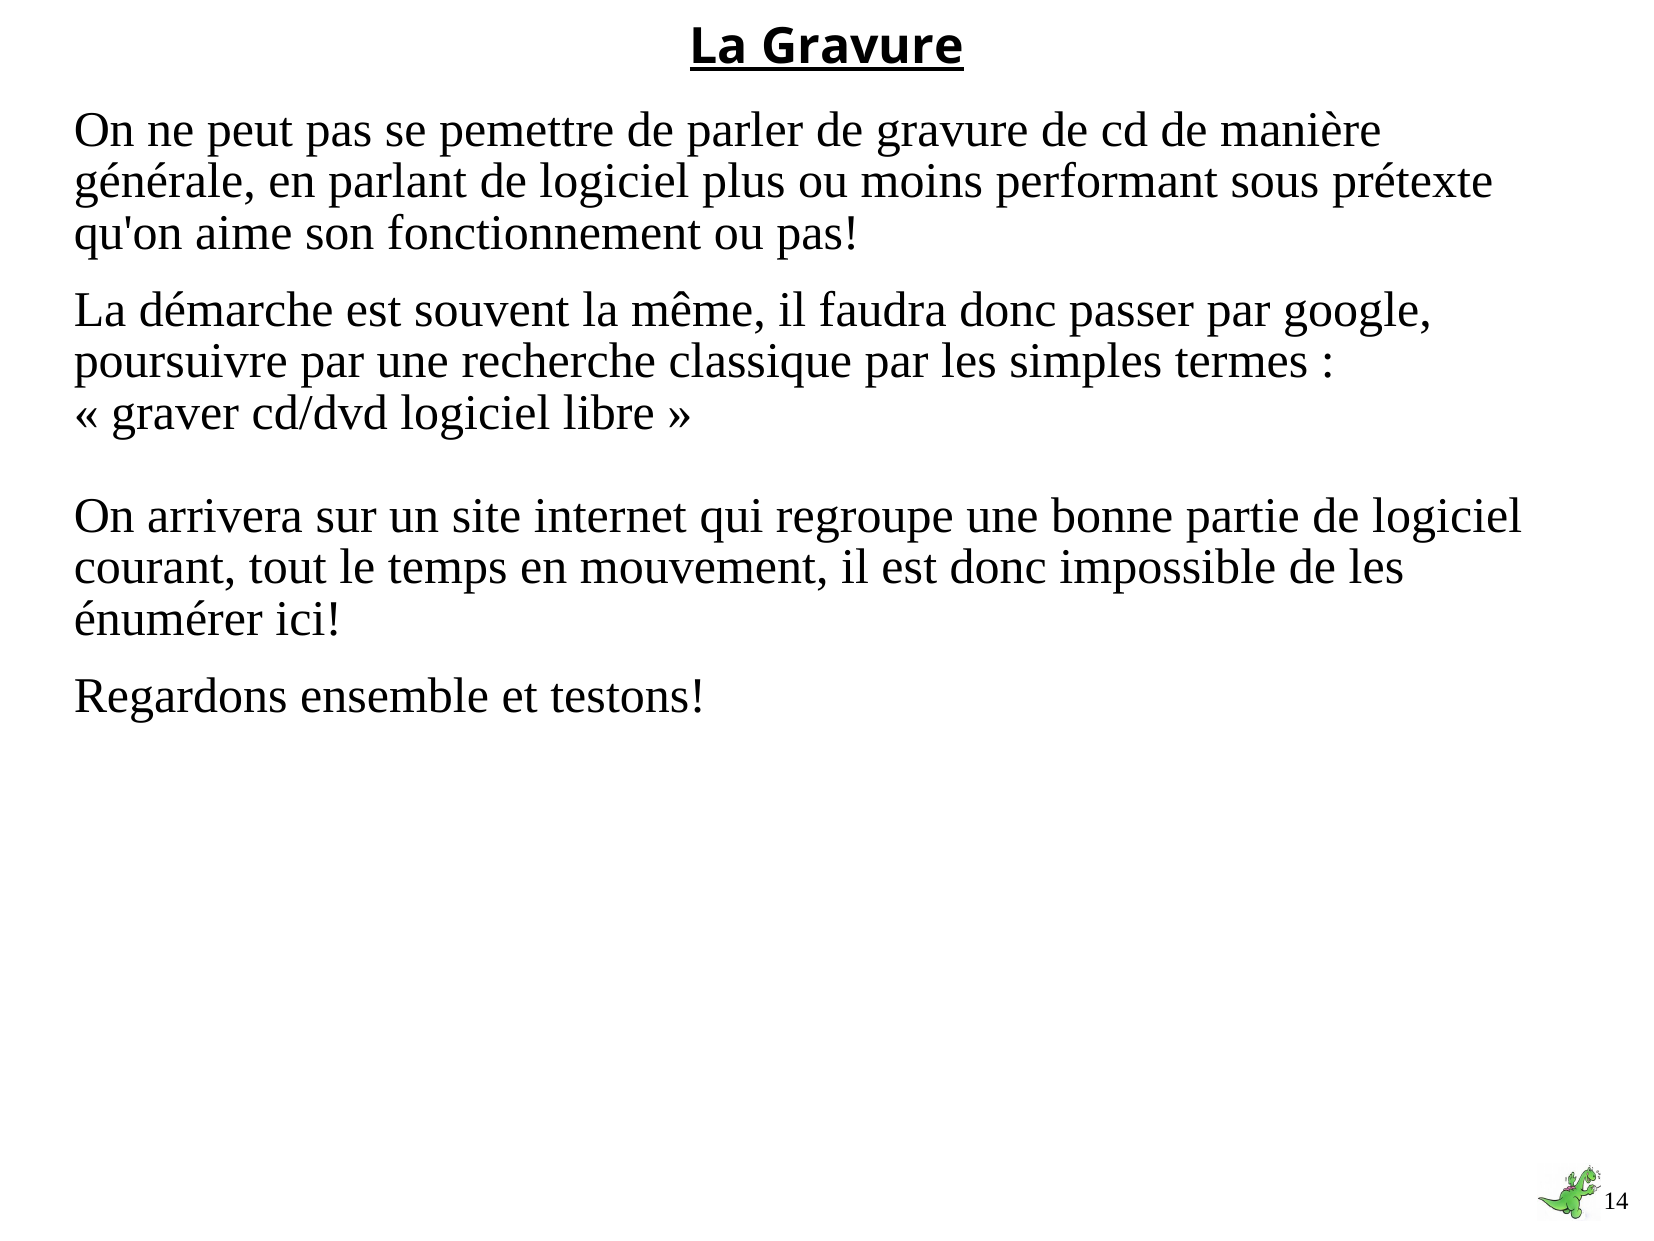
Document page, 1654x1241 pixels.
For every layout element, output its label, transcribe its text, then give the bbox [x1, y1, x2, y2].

text_box 14 [1603, 1187, 1632, 1216]
picture [1537, 1163, 1601, 1221]
text_box La Gravure [59, 29, 1595, 114]
text_box On ne peut pas se pemettre de parler de gravure de cd de manière générale, en parlant de logiciel plus ou moins performant sous prétexte qu'on aime son fonctionnement ou pas! La démarche est souvent la même, il faudra donc passer par google, poursuivre par une recherche classique par les simples termes : « graver cd/dvd logiciel libre » On arrivera sur un site internet qui regroupe une bonne partie de logiciel courant, tout le temps en mouvement, il est donc impossible de les énumérer ici! Regardons ensemble et testons! [59, 118, 1566, 752]
